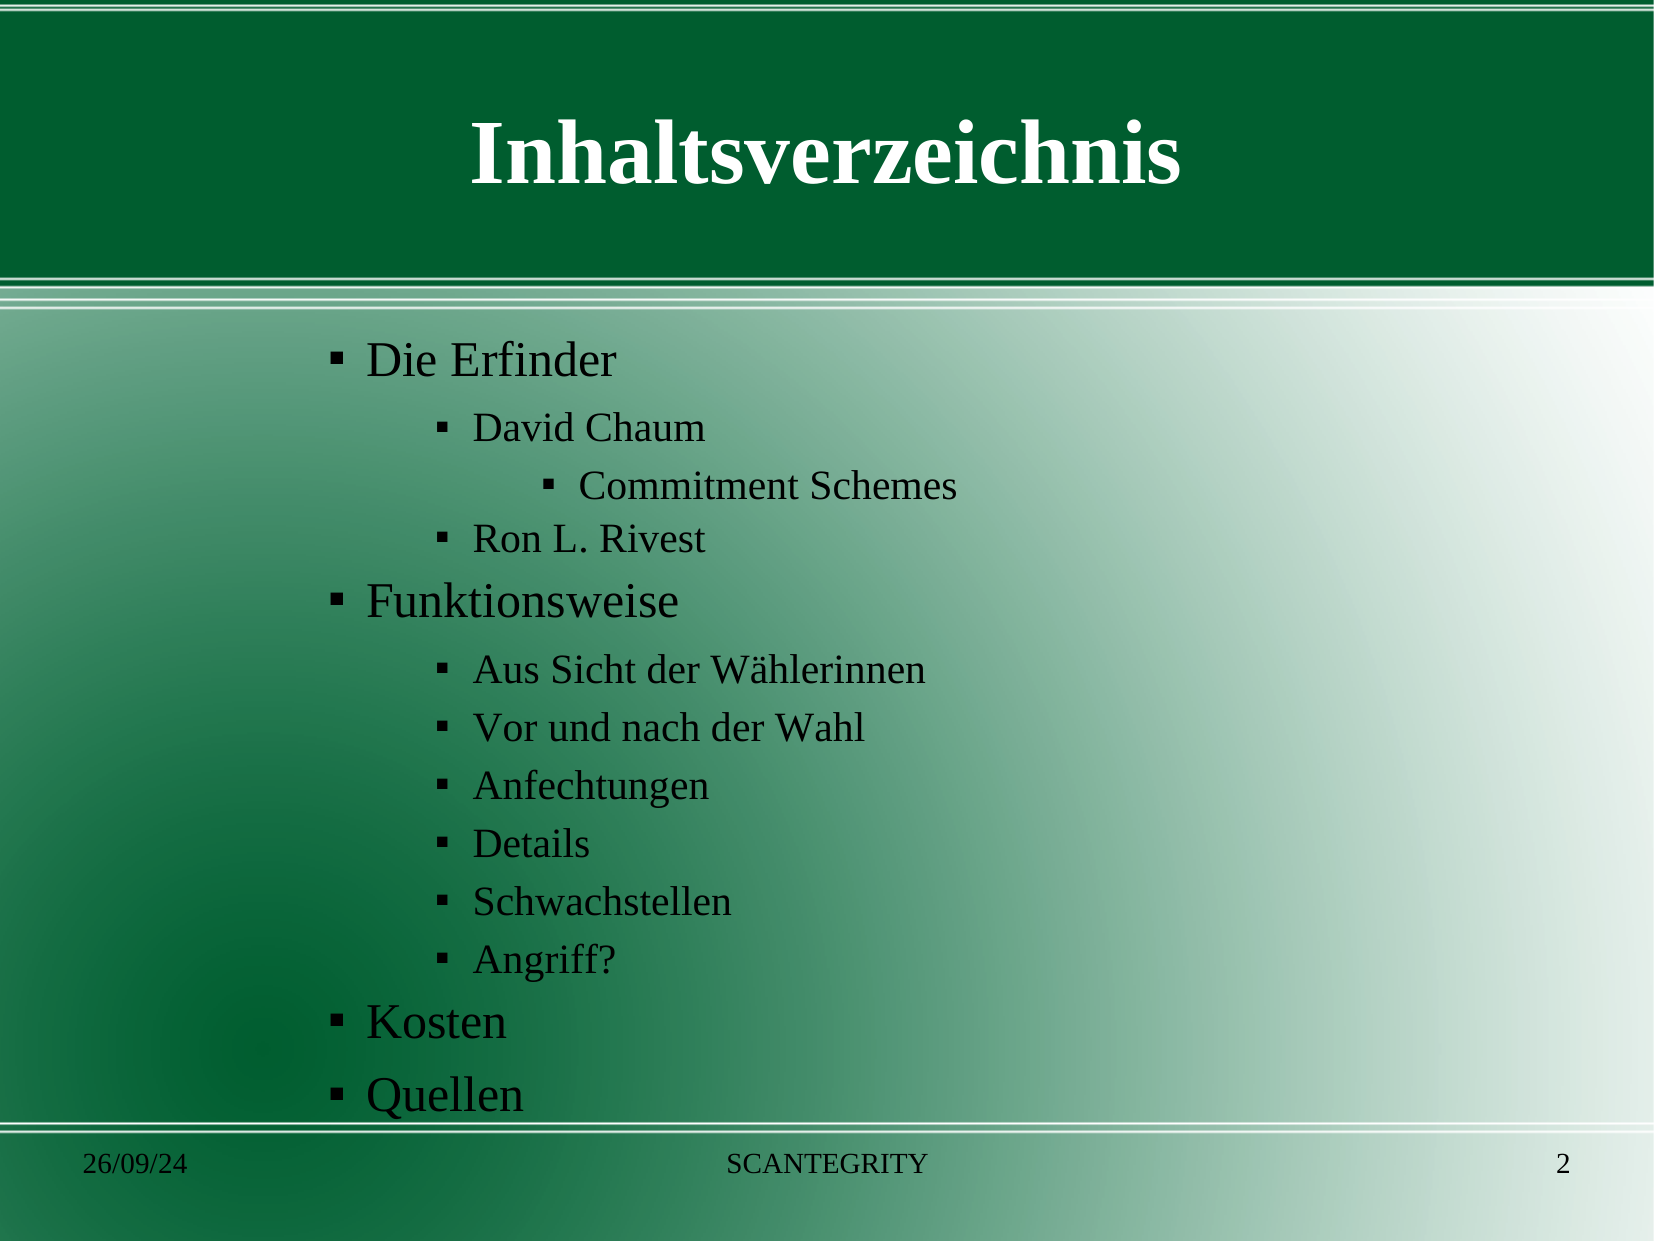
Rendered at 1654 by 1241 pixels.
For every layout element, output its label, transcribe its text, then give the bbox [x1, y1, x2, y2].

picture [0, 0, 1654, 1241]
list Die Erfinder David Chaum Commitment Schemes Ron L. Rivest Funktionsweise Aus Sicht der Wählerinnen Vor und nach der Wahl Anfechtungen Details Schwachstellen Angriff? Kosten Quellen [82, 331, 1571, 1215]
title Inhaltsverzeichnis [82, 56, 1571, 250]
